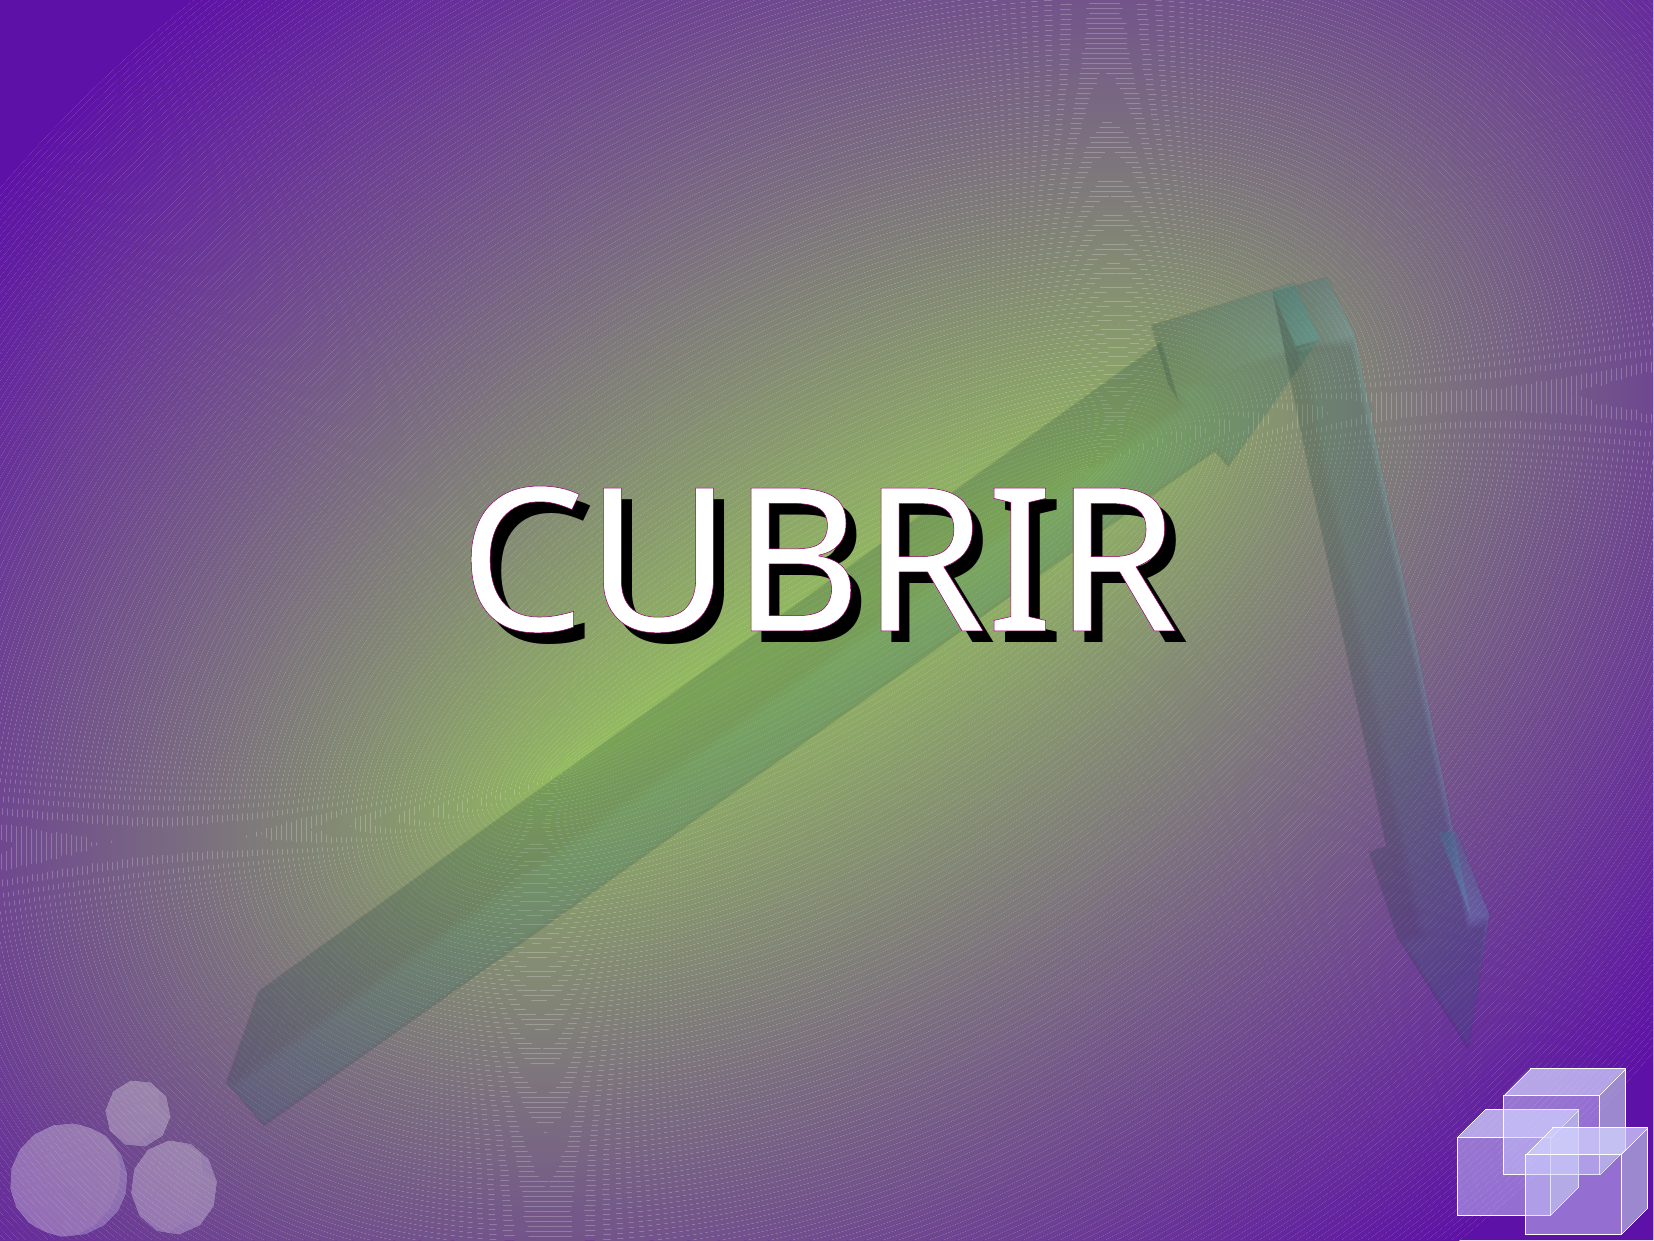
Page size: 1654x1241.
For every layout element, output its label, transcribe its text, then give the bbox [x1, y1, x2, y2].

text_box CUBRIR [168, 409, 1469, 707]
